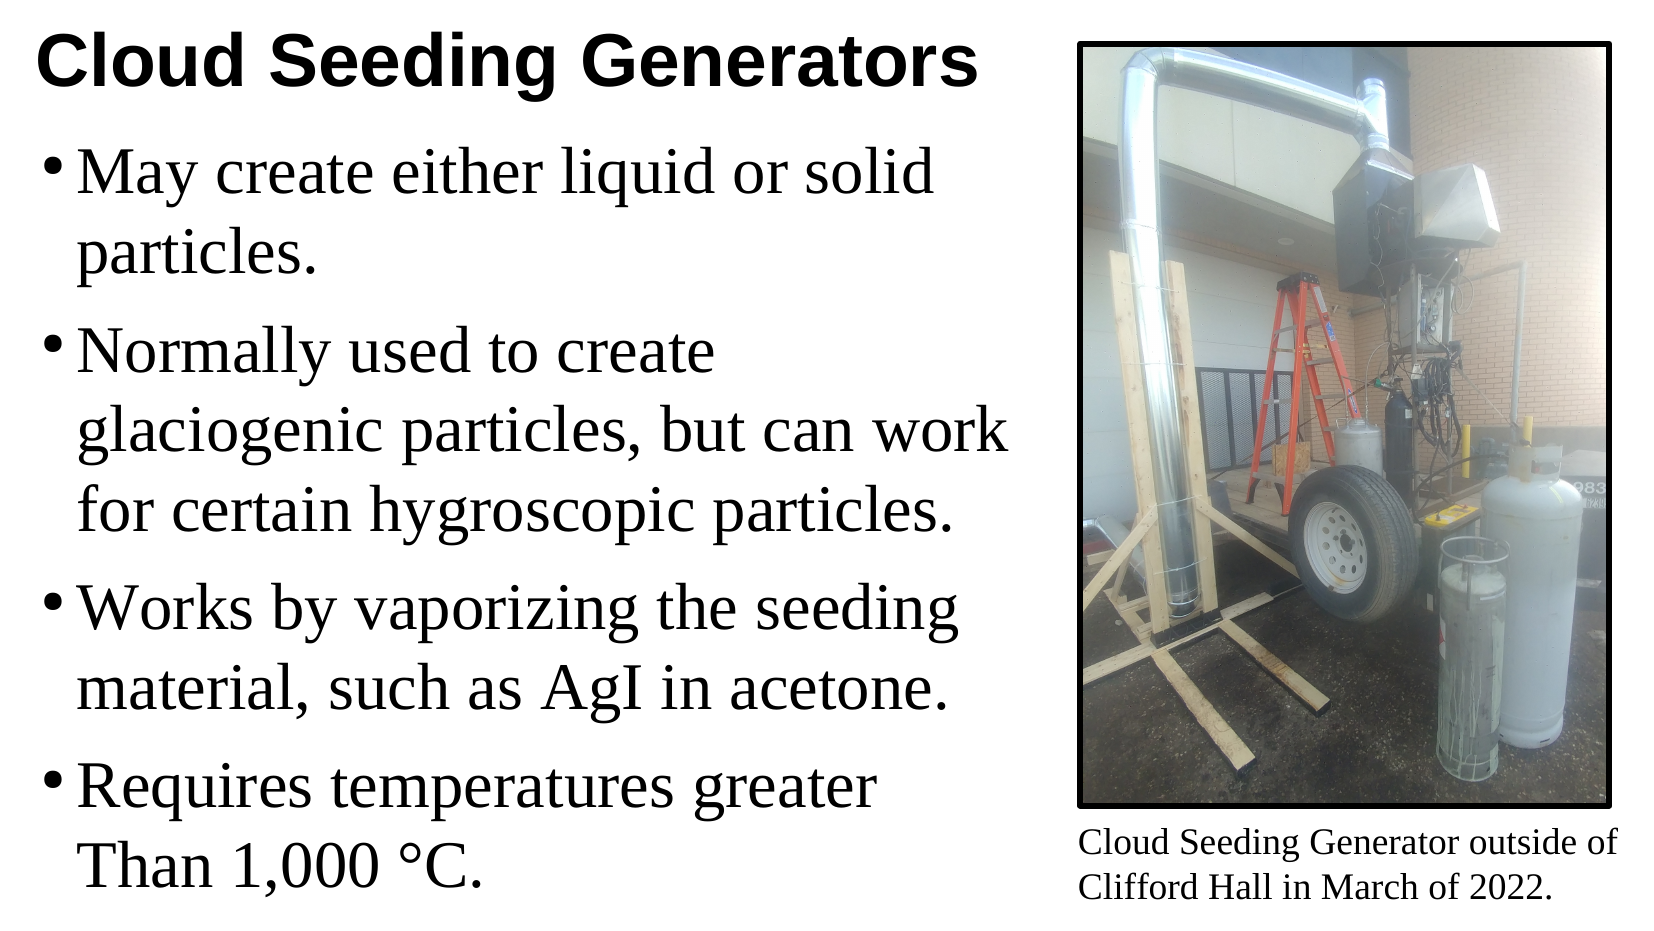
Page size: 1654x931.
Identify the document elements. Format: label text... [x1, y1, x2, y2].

picture [1083, 46, 1607, 803]
text_box Cloud Seeding Generator outside of Clifford Hall in March of 2022. [1028, 815, 1654, 930]
title Cloud Seeding Generators [0, 5, 1021, 107]
text_box May create either liquid or solid particles. Normally used to create glaciogenic particles, but can work for certain hygroscopic particles. Works by vaporizing the seeding material, such as AgI in acetone. Requires temperatures greater Than 1,000 °C. [20, 120, 1032, 909]
